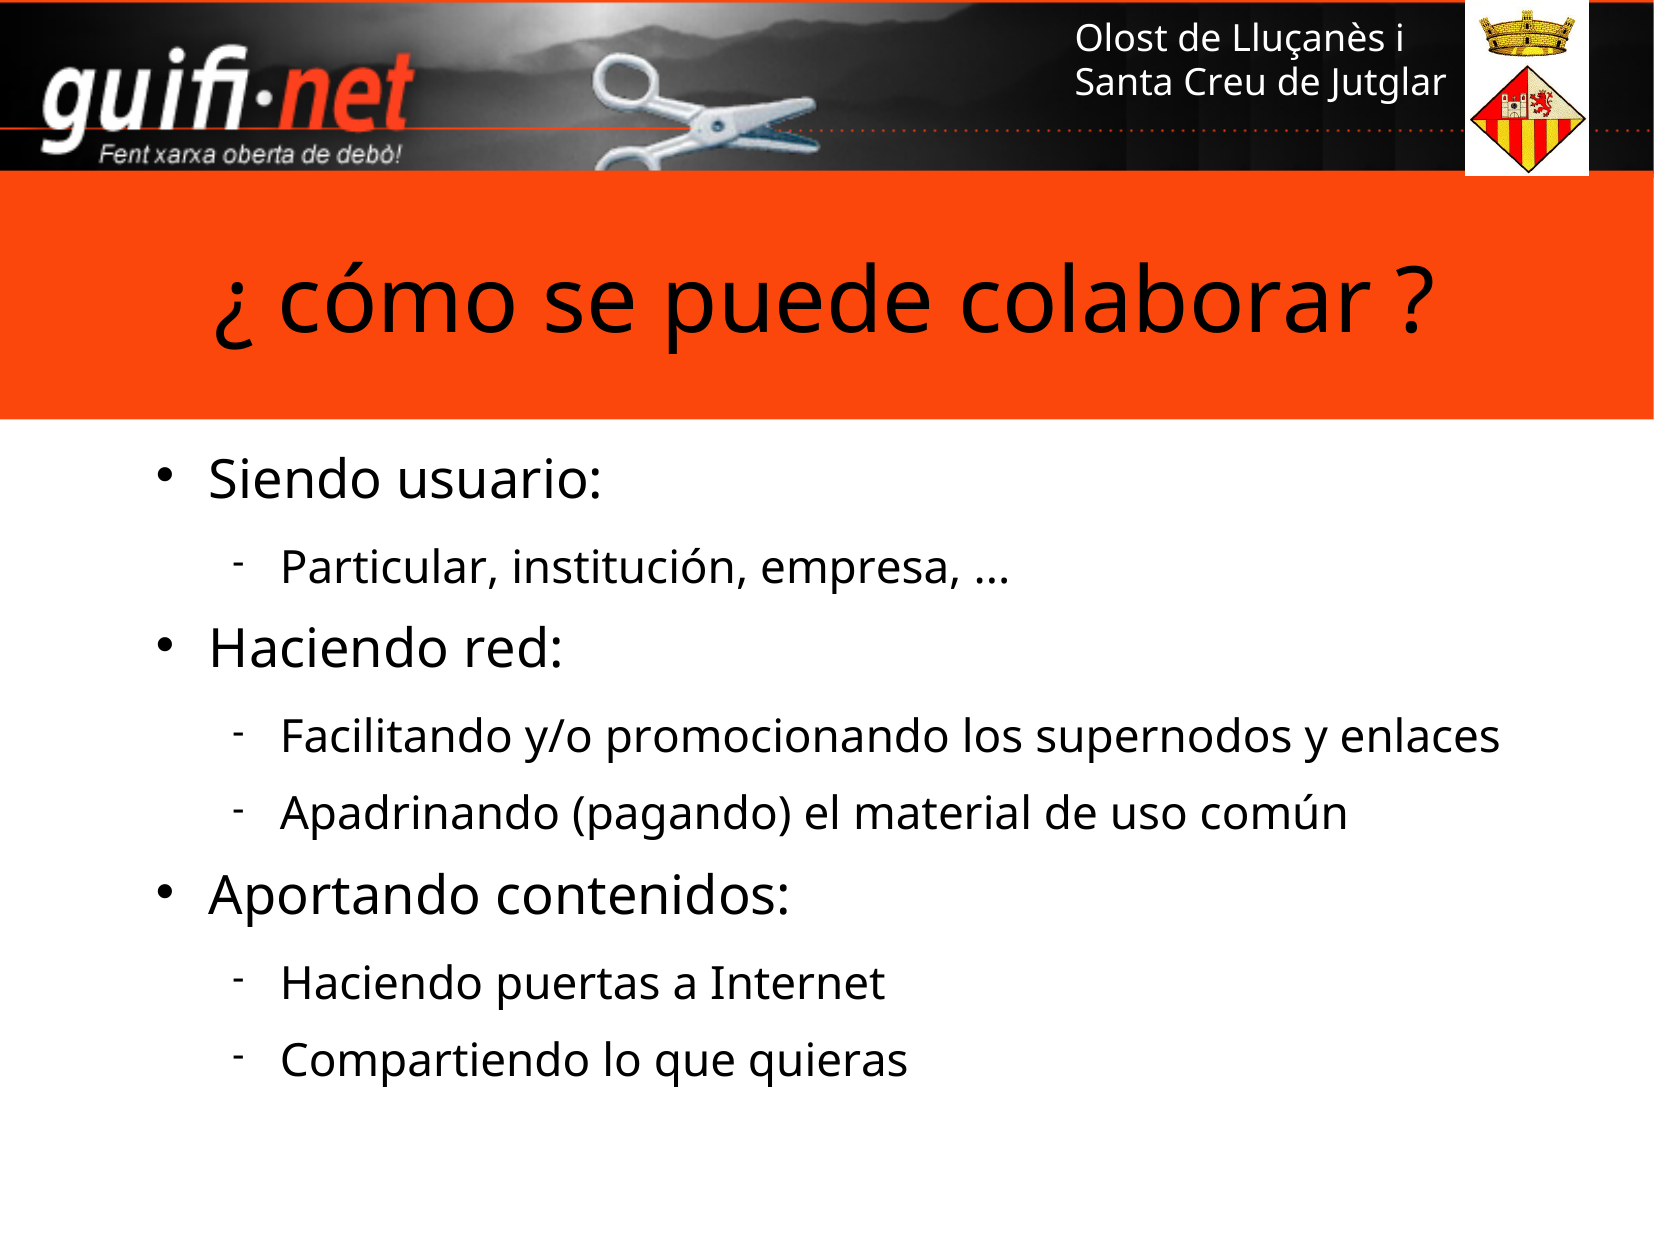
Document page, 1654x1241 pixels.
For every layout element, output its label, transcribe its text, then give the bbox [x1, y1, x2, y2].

list Siendo usuario: Particular, institución, empresa, ... Haciendo red: Facilitando y/o promocionando los supernodos y enlaces Apadrinando (pagando) el material de uso común Aportando contenidos: Haciendo puertas a Internet Compartiendo lo que quieras [138, 445, 1551, 1241]
title ¿ cómo se puede colaborar ? [119, 195, 1532, 403]
picture [0, 0, 1654, 176]
